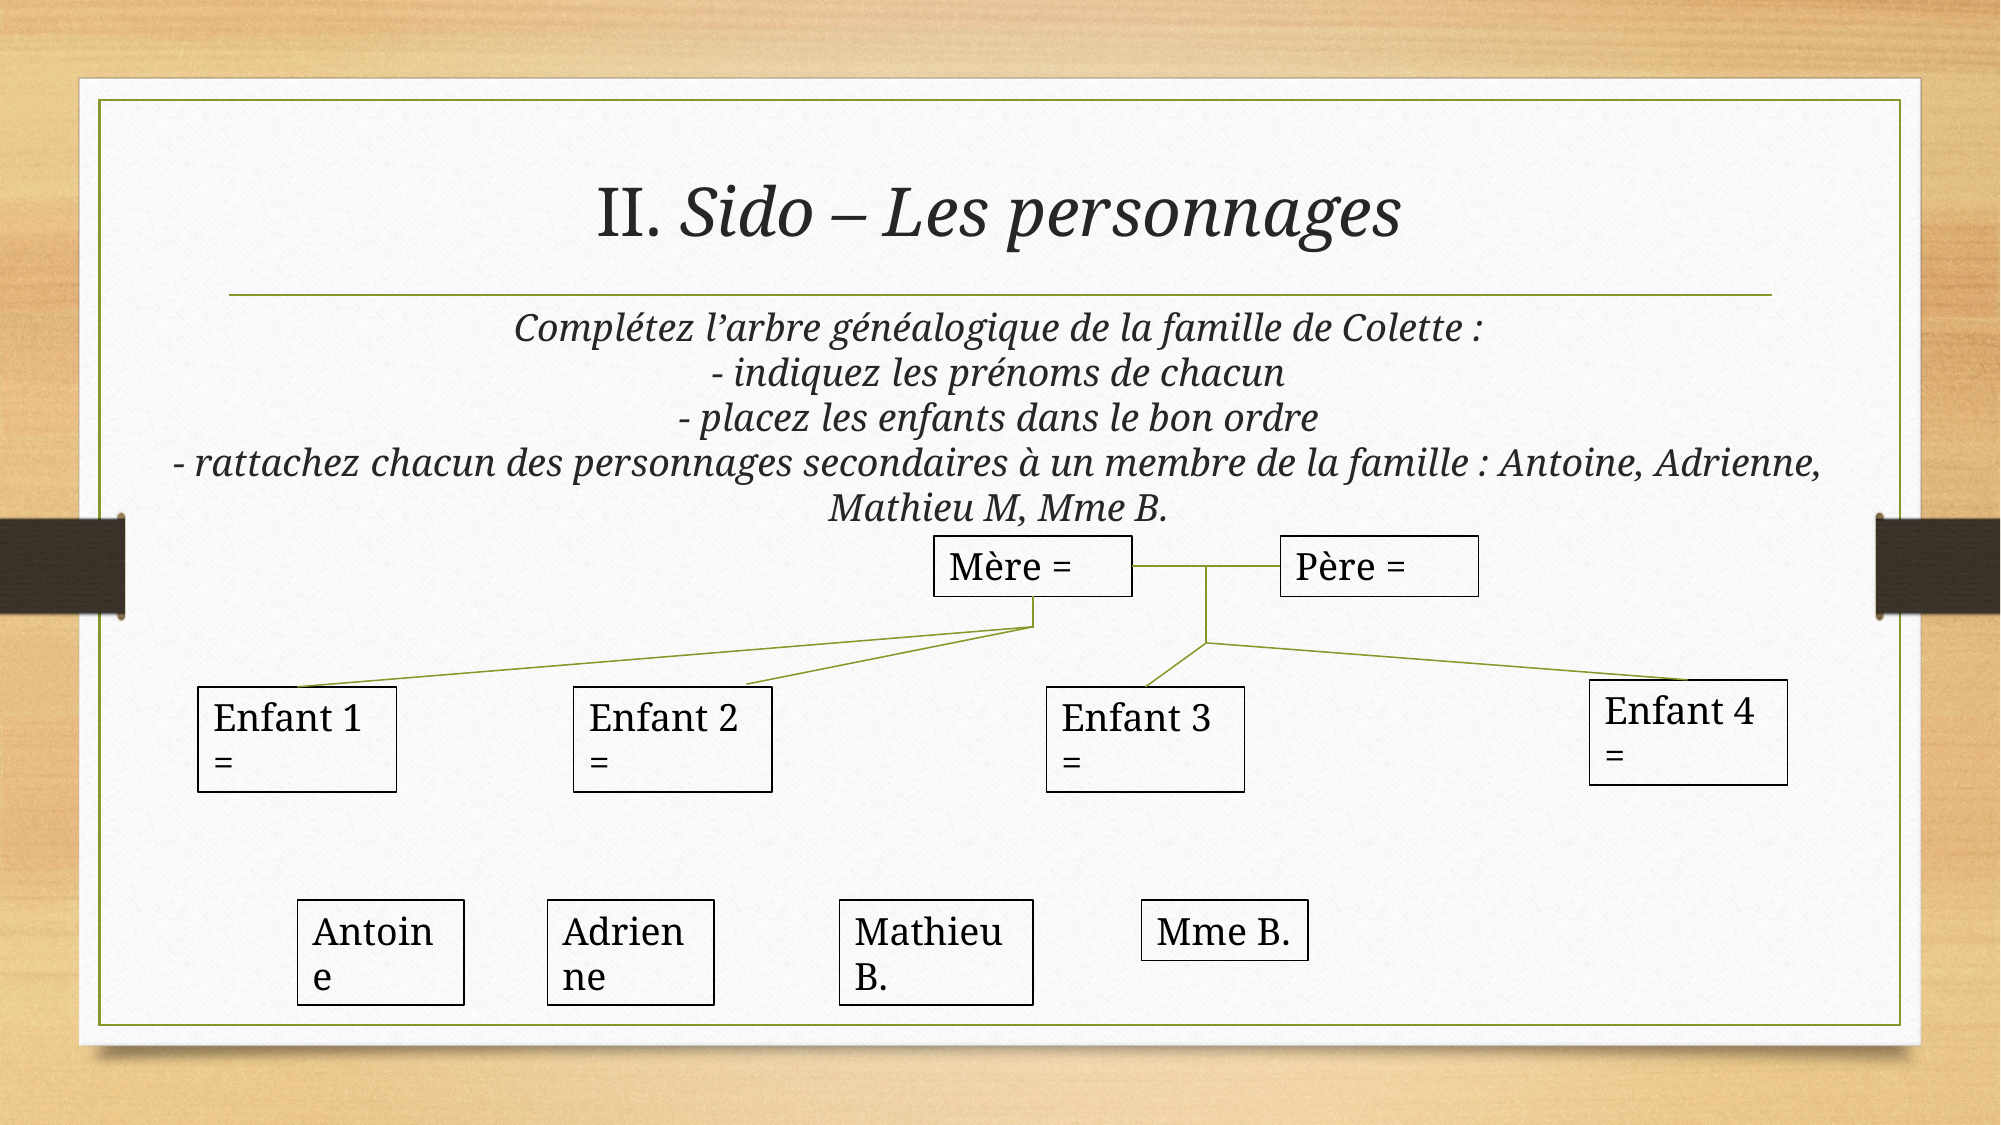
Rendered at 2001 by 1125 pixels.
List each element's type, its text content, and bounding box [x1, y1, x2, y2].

text_box Enfant 1 = [198, 686, 397, 748]
text_box Mathieu B. [839, 900, 1034, 961]
text_box Enfant 3 = [1046, 686, 1245, 748]
text_box Mère = [933, 535, 1133, 597]
text_box Enfant 2 = [573, 686, 772, 748]
text_box Père = [1280, 535, 1479, 597]
text_box Adrienne [547, 900, 714, 961]
text_box Antoine [297, 900, 464, 961]
text_box Enfant 4 = [1589, 679, 1788, 741]
title II. Sido – Les personnages [212, 161, 1788, 258]
list Complétez l’arbre généalogique de la famille de Colette : - indiquez les prénoms de chacun - placez les enfants dans le bon ordre - rattachez chacun des personnages secondaires à un membre de la famille : Antoine, Adrienne, Mathieu M, Mme B. [99, 296, 1899, 552]
text_box Mme B. [1141, 900, 1309, 961]
